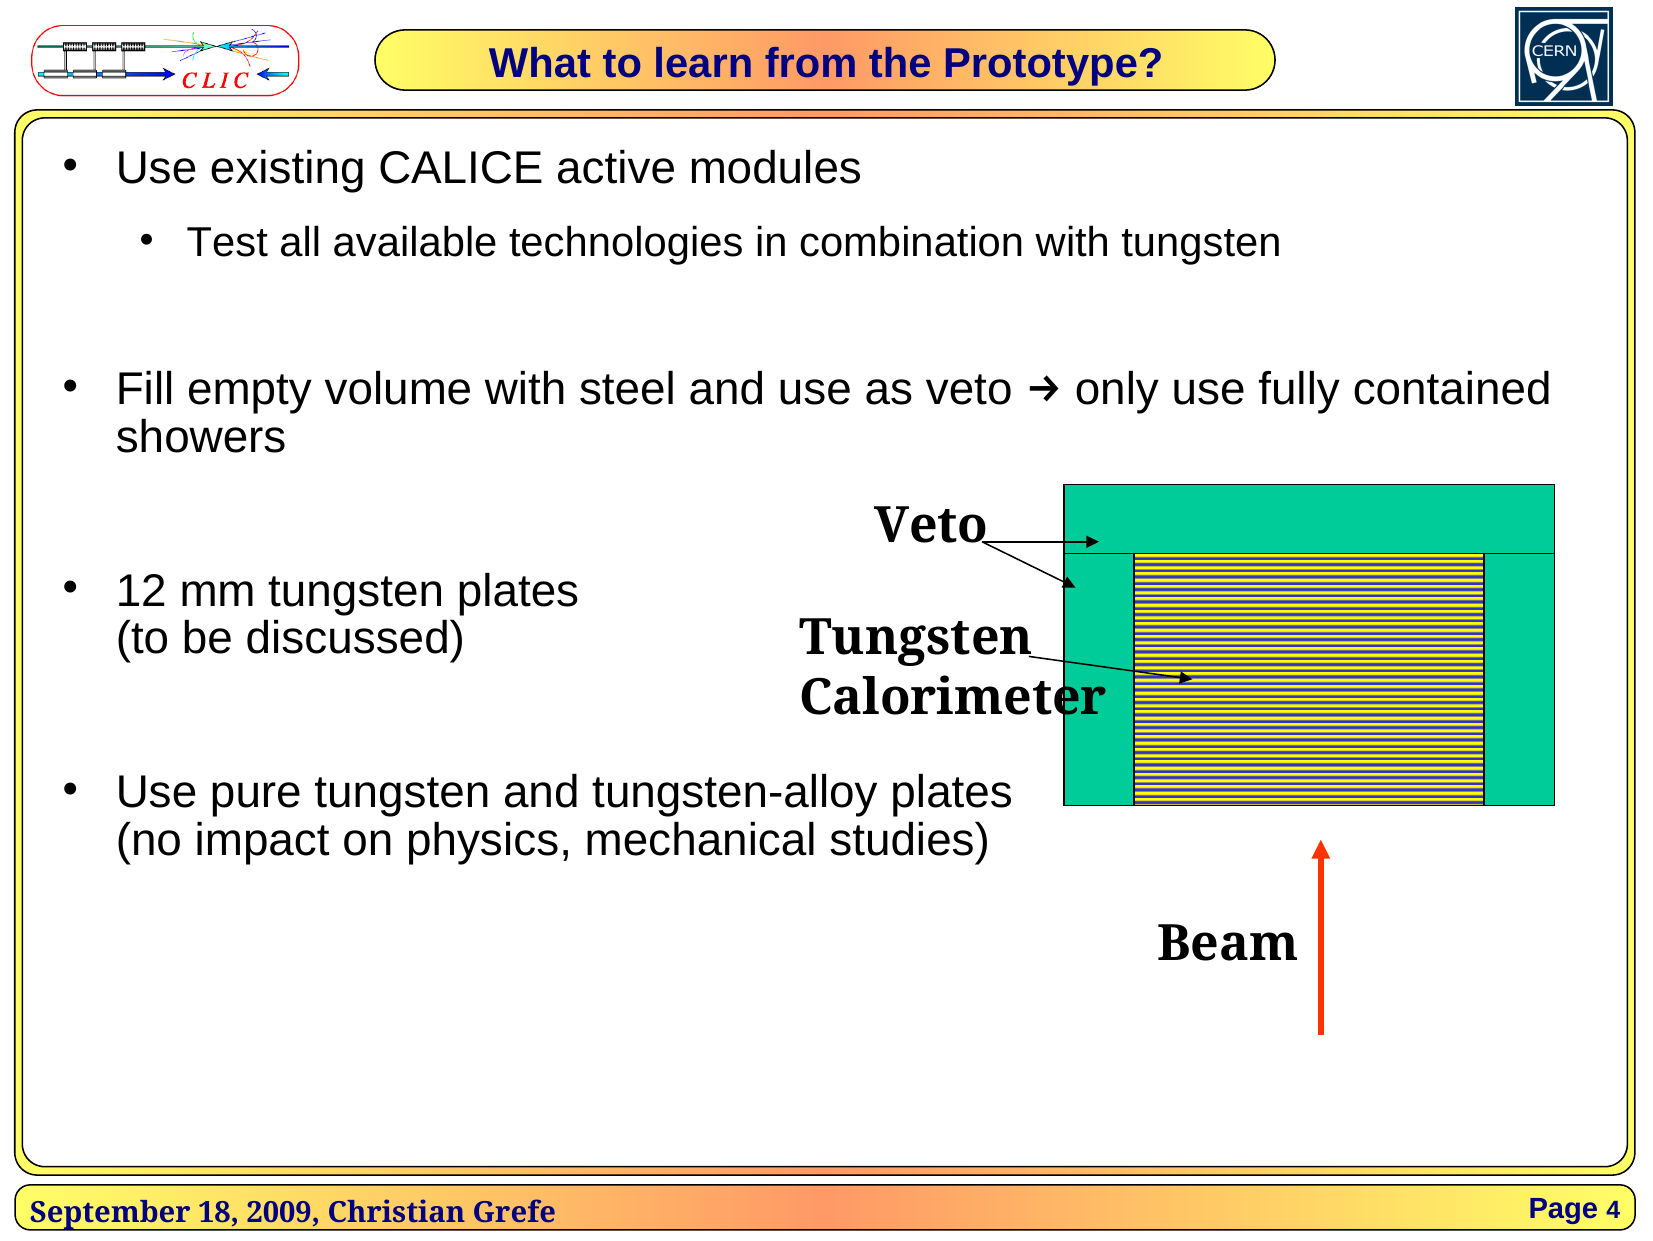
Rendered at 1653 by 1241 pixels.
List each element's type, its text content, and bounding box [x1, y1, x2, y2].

title What to learn from the Prototype? [376, 32, 1277, 96]
text_box [1134, 554, 1484, 806]
picture [1515, 7, 1613, 106]
picture [29, 22, 301, 98]
text_box Veto [989, 543, 1004, 551]
text_box Veto [859, 484, 1004, 560]
list Use existing CALICE active modules Test all available technologies in combination with tungsten Fill empty volume with steel and use as veto → only use fully contained showers 12 mm tungsten plates (to be discussed) Use pure tungsten and tungsten-alloy plates (no impact on physics, mechanical studies) [45, 145, 1605, 1140]
text_box Beam [1142, 902, 1314, 978]
text_box Tungsten Calorimeter [784, 596, 1123, 733]
